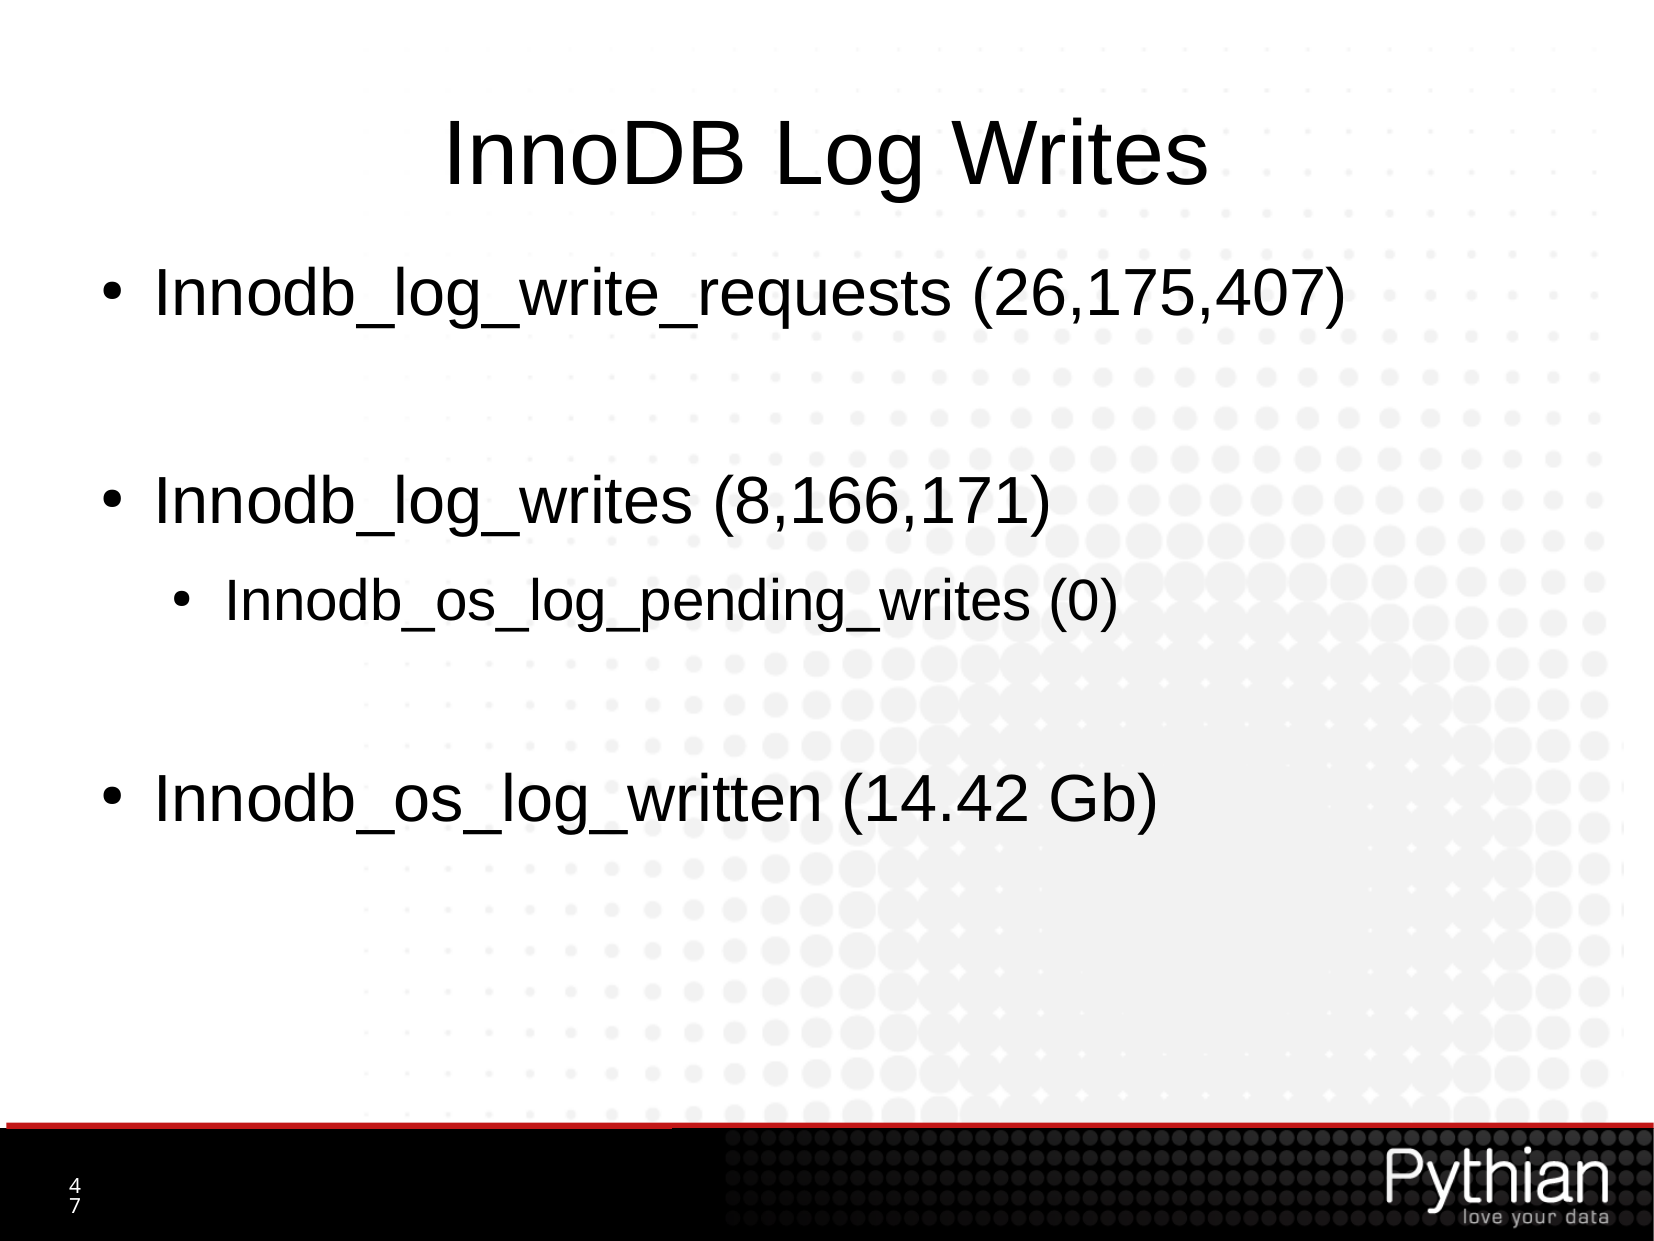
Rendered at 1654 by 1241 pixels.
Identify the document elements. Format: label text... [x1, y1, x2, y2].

picture [355, 46, 1624, 1122]
list Innodb_log_write_requests (26,175,407) Innodb_log_writes (8,166,171) Innodb_os_log_pending_writes (0) Innodb_os_log_written (14.42 Gb) [82, 254, 1571, 1074]
title InnoDB Log Writes [82, 49, 1571, 254]
picture [672, 1128, 1654, 1241]
